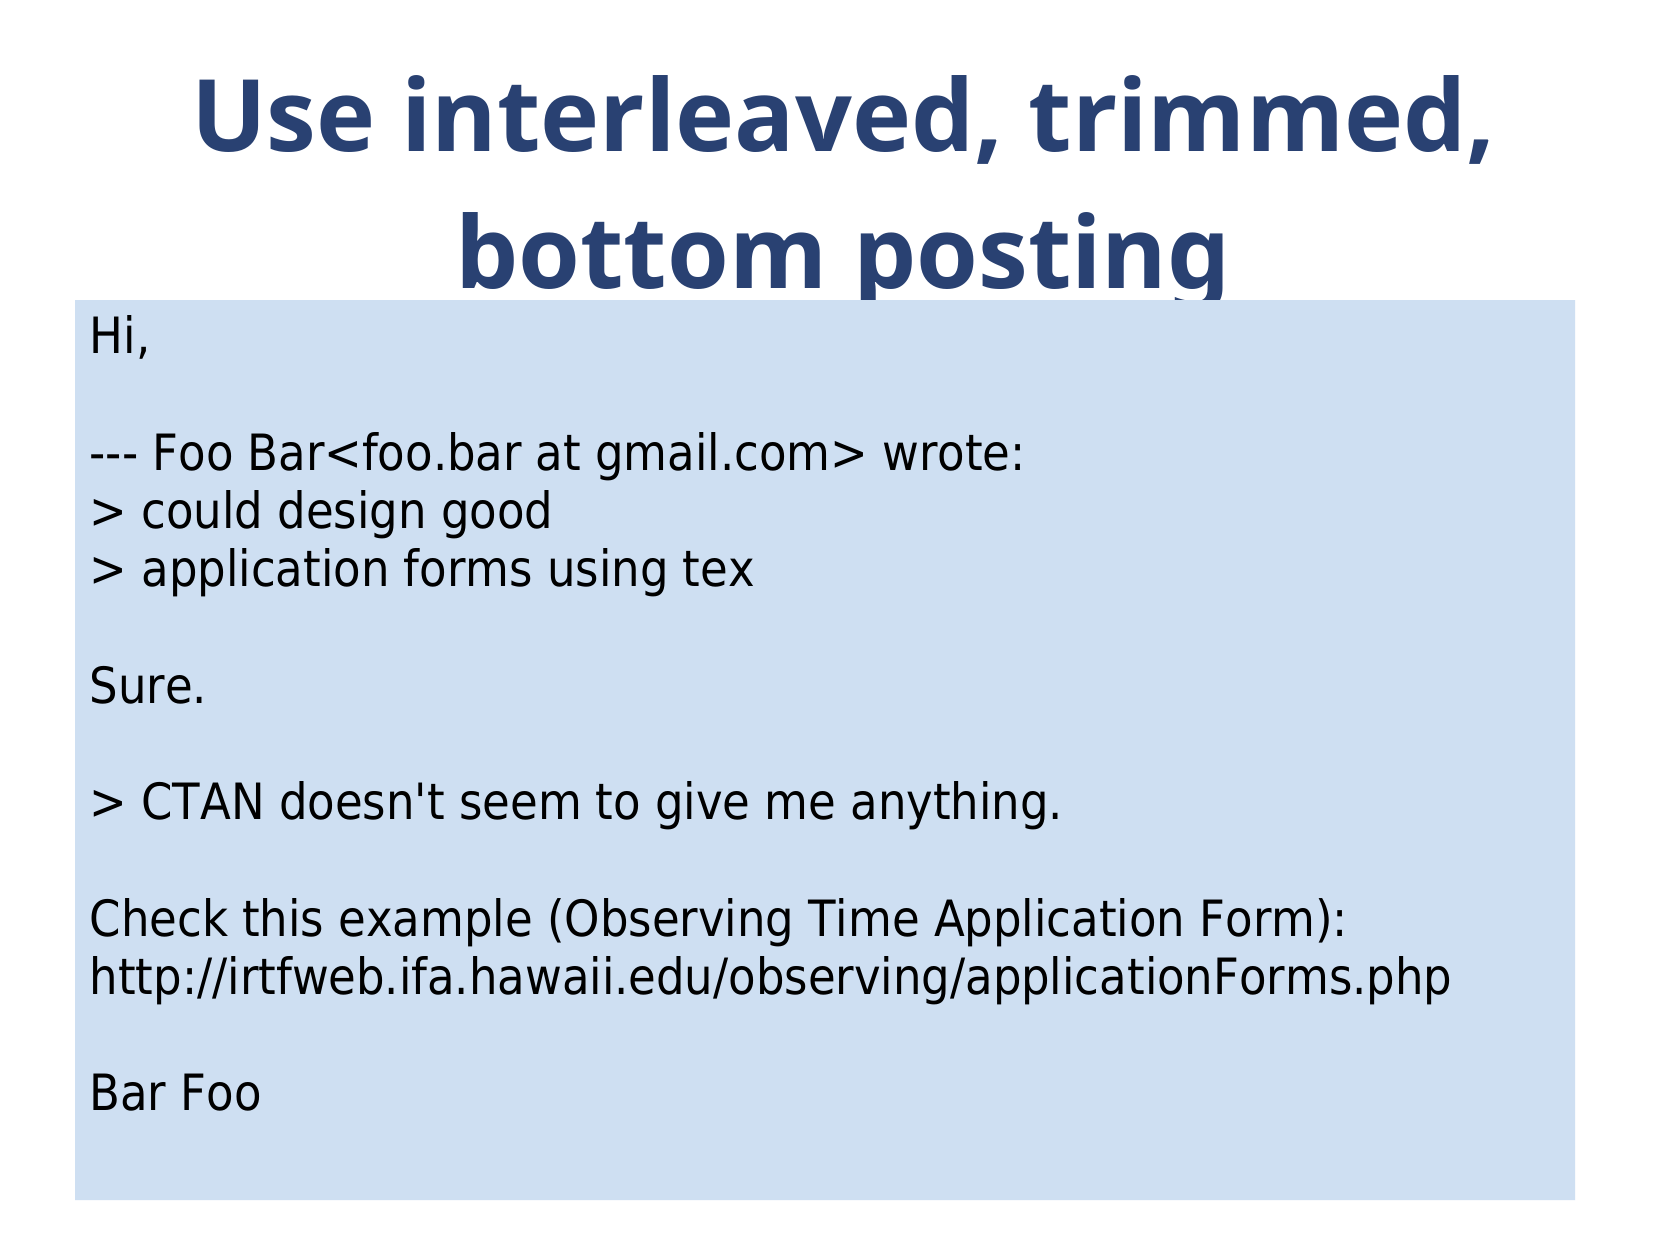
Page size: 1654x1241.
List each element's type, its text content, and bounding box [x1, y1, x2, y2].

text_box Hi, --- Foo Bar<foo.bar at gmail.com> wrote: > could design good > application forms using tex Sure. > CTAN doesn't seem to give me anything. Check this example (Observing Time Application Form): http://irtfweb.ifa.hawaii.edu/observing/applicationForms.php Bar Foo [75, 300, 1576, 1201]
text_box Use interleaved, trimmed, bottom posting [37, 37, 1651, 328]
